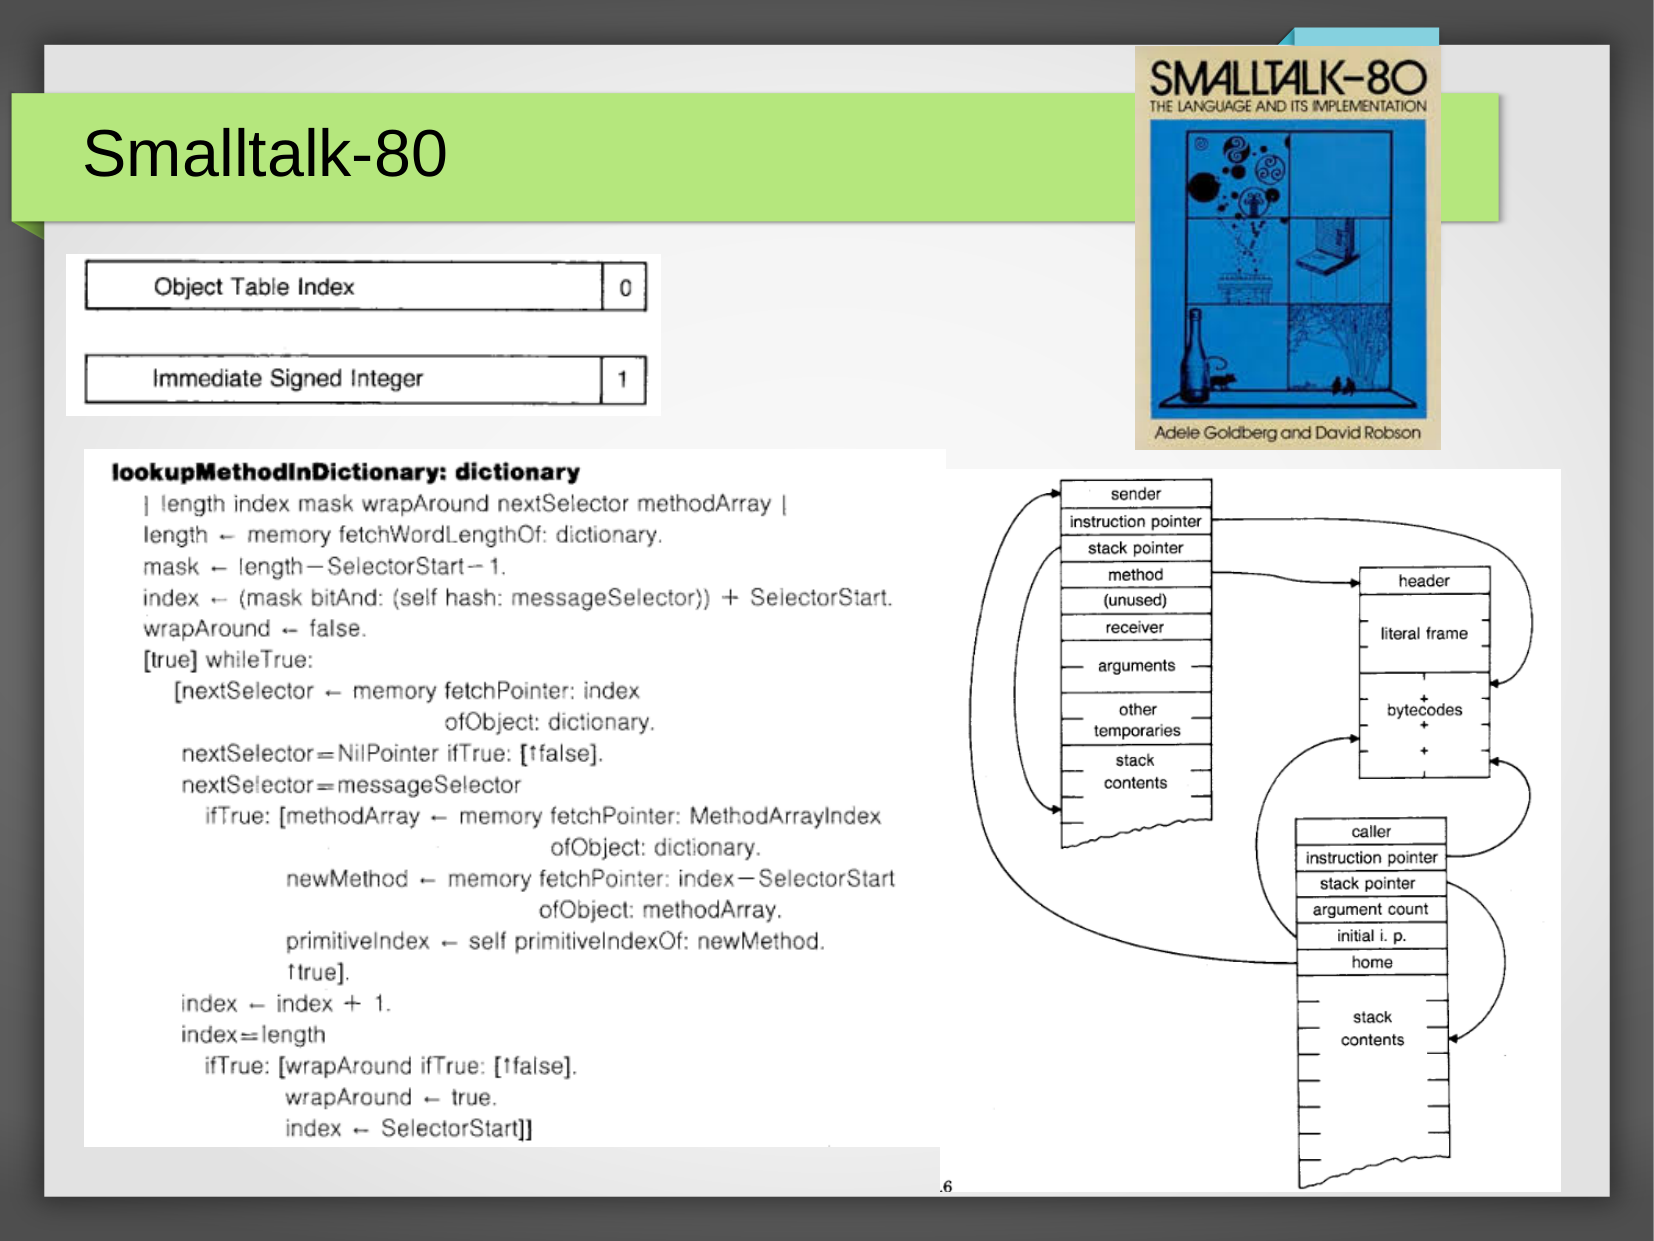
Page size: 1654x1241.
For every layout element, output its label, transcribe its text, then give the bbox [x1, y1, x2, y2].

picture [0, 0, 1654, 1241]
title Smalltalk-80 [82, 94, 1135, 213]
